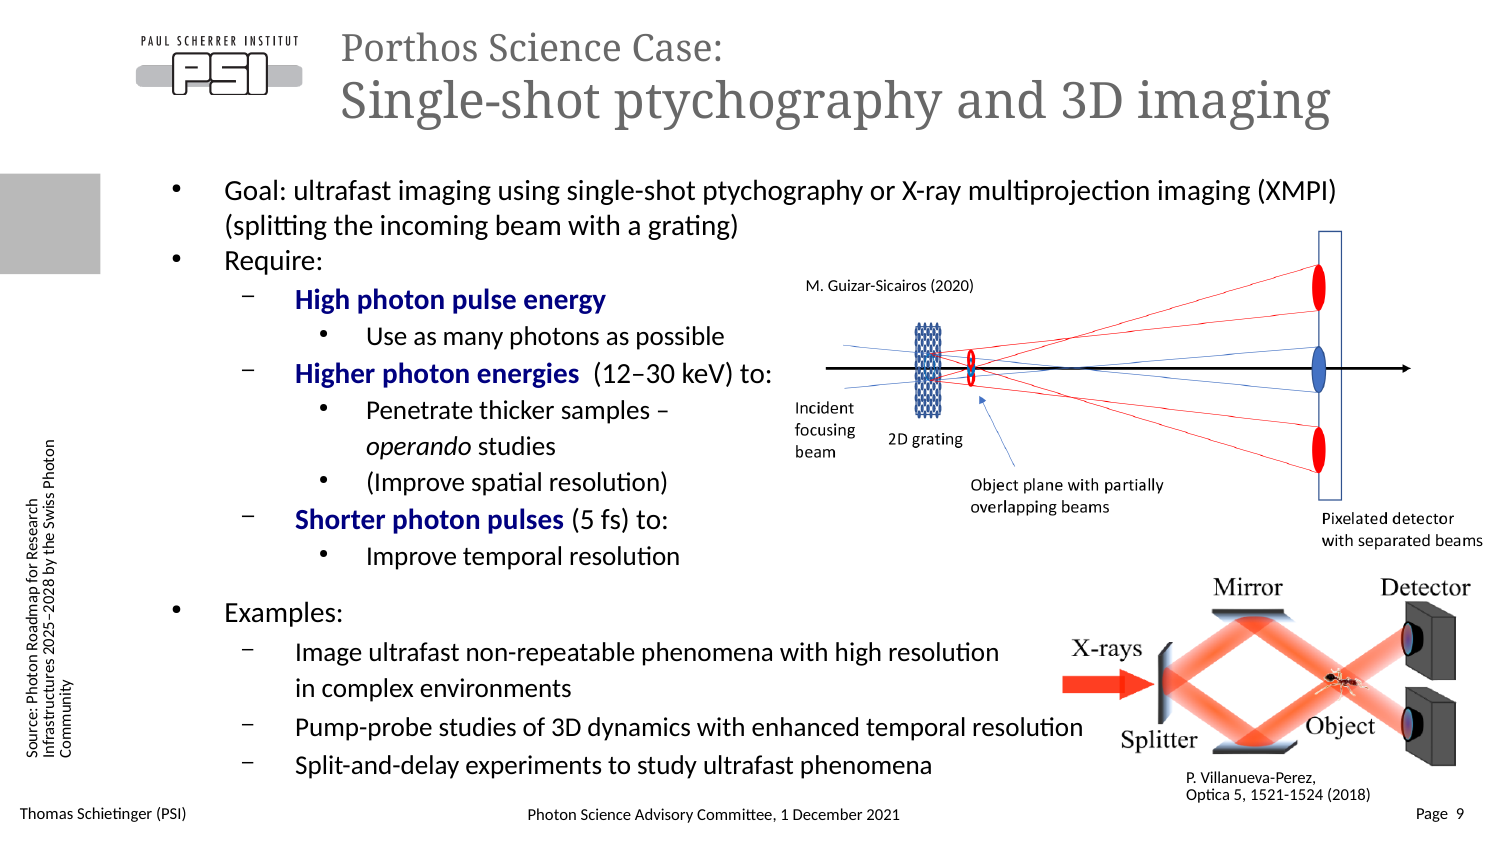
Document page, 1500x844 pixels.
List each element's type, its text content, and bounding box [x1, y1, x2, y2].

title Porthos Science Case: Single-shot ptychography and 3D imaging [340, 23, 1442, 142]
text_box Source: Photon Roadmap for Research Infrastructures 2025–2028 by the Swiss Photon Community [17, 401, 83, 774]
picture [1389, 572, 1477, 772]
picture [1389, 215, 1484, 556]
text_box M. Guizar-Sicairos (2020) [790, 272, 998, 304]
list Goal: ultrafast imaging using single-shot ptychography or X-ray multiprojection imaging (XMPI) (splitting the incoming beam with a grating) Require: High photon pulse energy Use as many photons as possible Higher photon energies (12–30 keV) to: Penetrate thicker samples – operando studies (Improve spatial resolution) Shorter photon pulses (5 fs) to: Improve temporal resolution Examples: Image ultrafast non-repeatable phenomena with high resolution in complex environments Pump-probe studies of 3D dynamics with enhanced temporal resolution Split-and-delay experiments to study ultrafast phenomena [153, 171, 1389, 770]
text_box P. Villanueva-Perez, Optica 5, 1521-1524 (2018) [1171, 763, 1391, 812]
